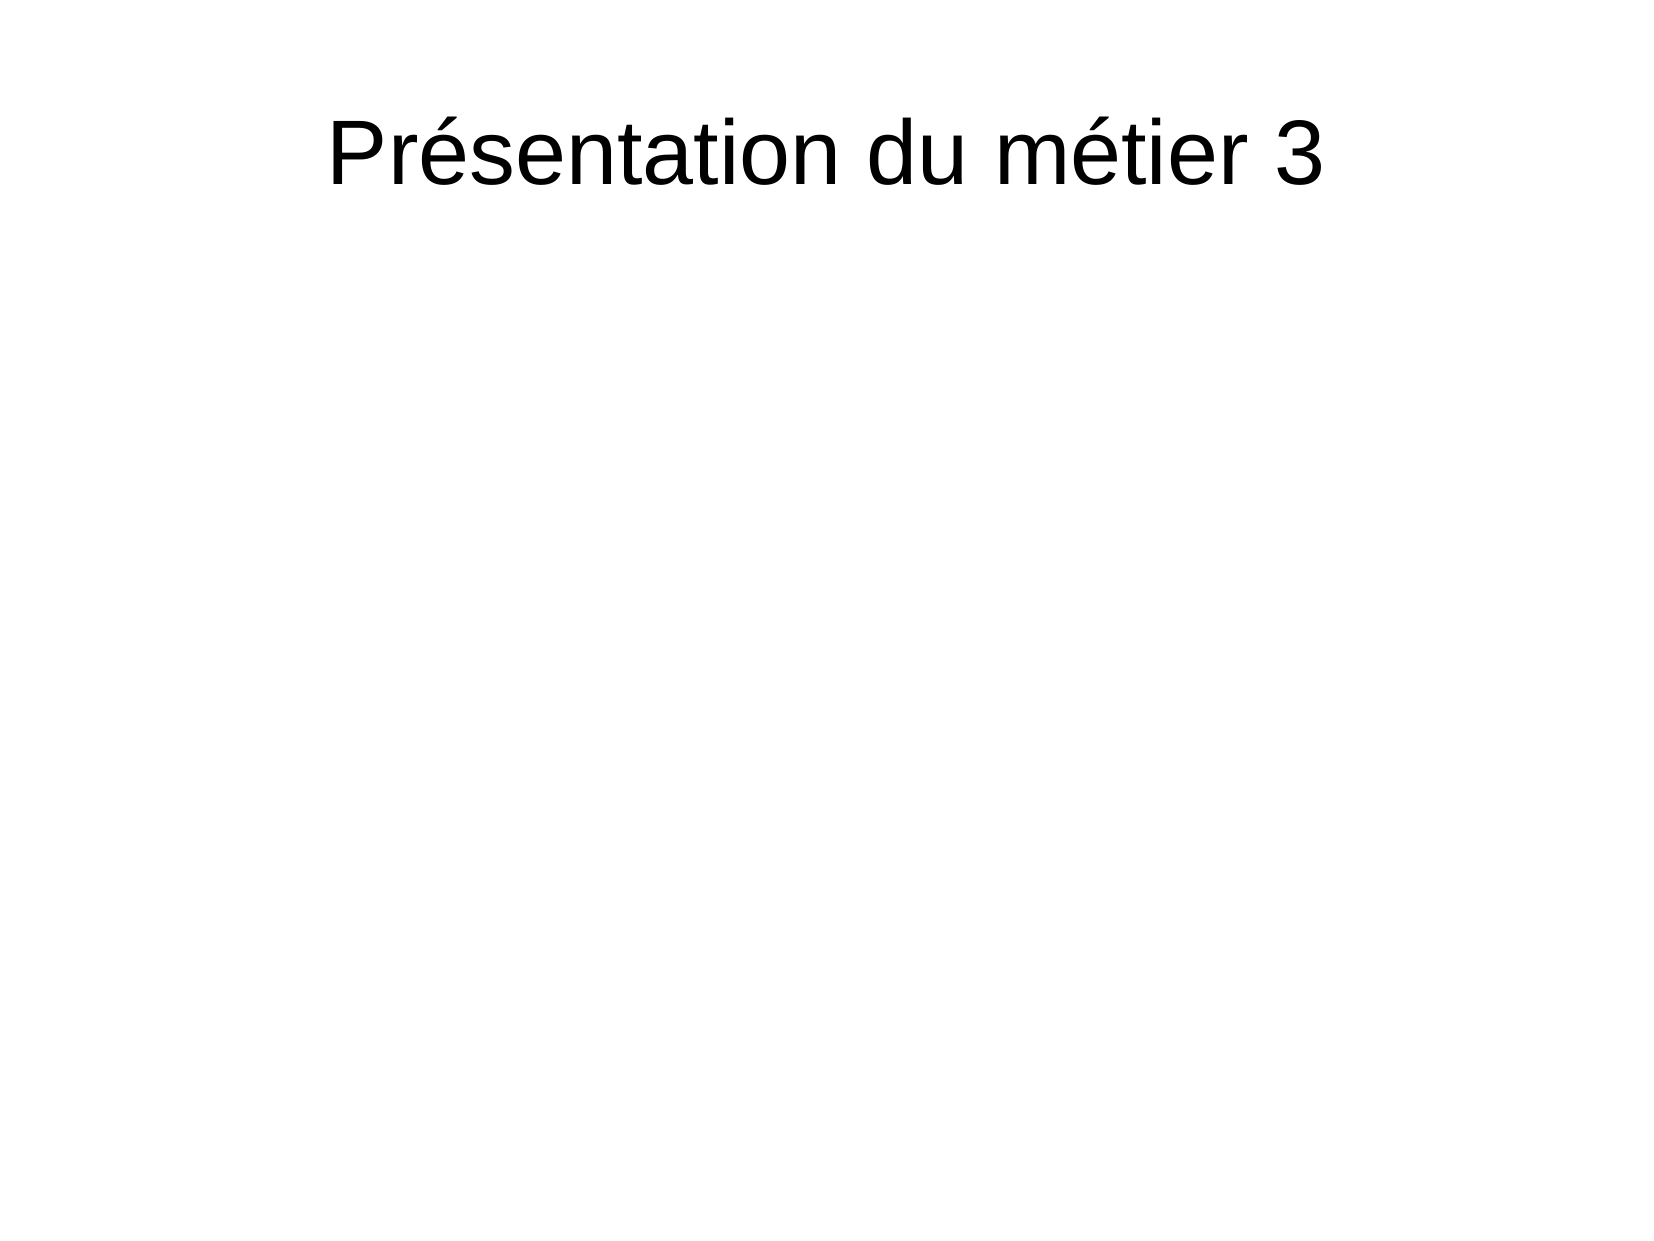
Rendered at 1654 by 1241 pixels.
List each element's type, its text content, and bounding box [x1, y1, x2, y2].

title Présentation du métier 3 [82, 49, 1571, 257]
